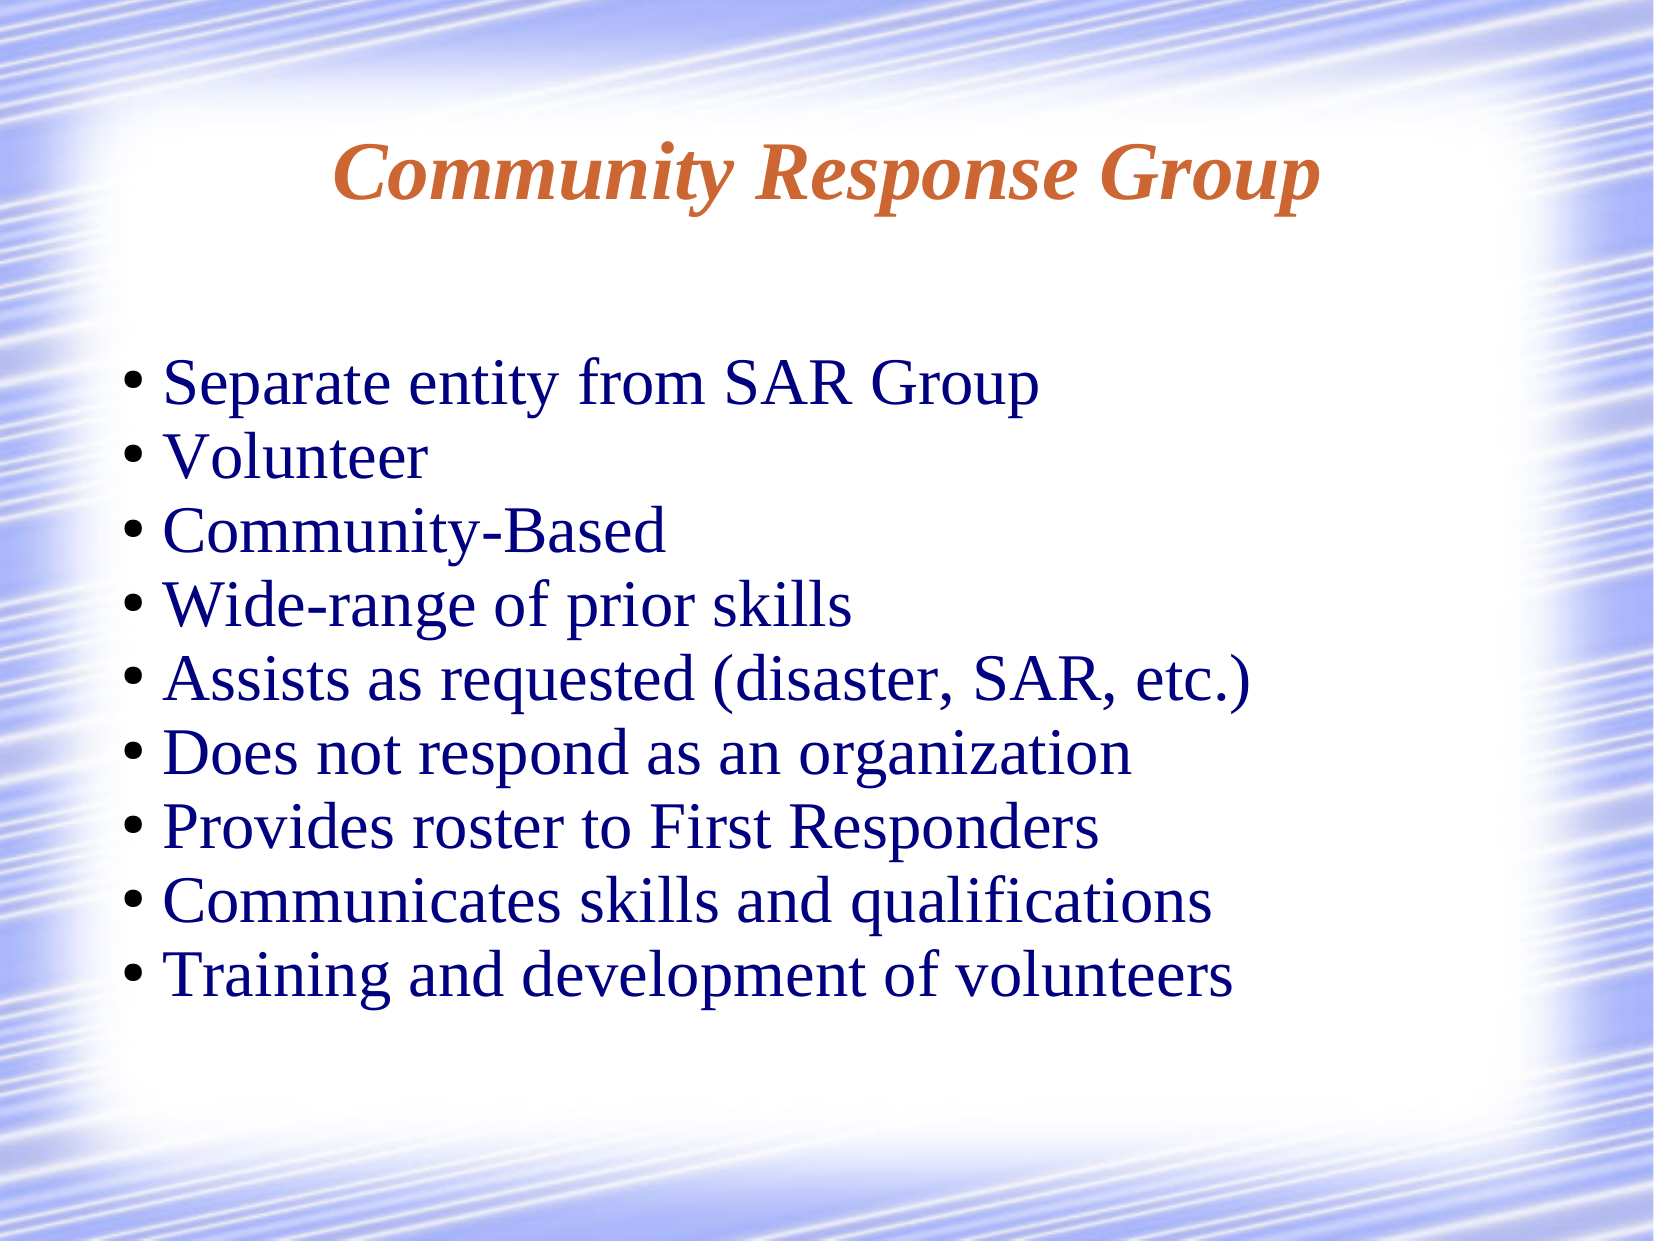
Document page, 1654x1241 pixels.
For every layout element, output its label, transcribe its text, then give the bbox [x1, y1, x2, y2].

title Community Response Group [121, 67, 1534, 275]
picture [0, 0, 1654, 1241]
list Separate entity from SAR Group Volunteer Community-Based Wide-range of prior skills Assists as requested (disaster, SAR, etc.) Does not respond as an organization Provides roster to First Responders Communicates skills and qualifications Training and development of volunteers [121, 344, 1534, 1065]
